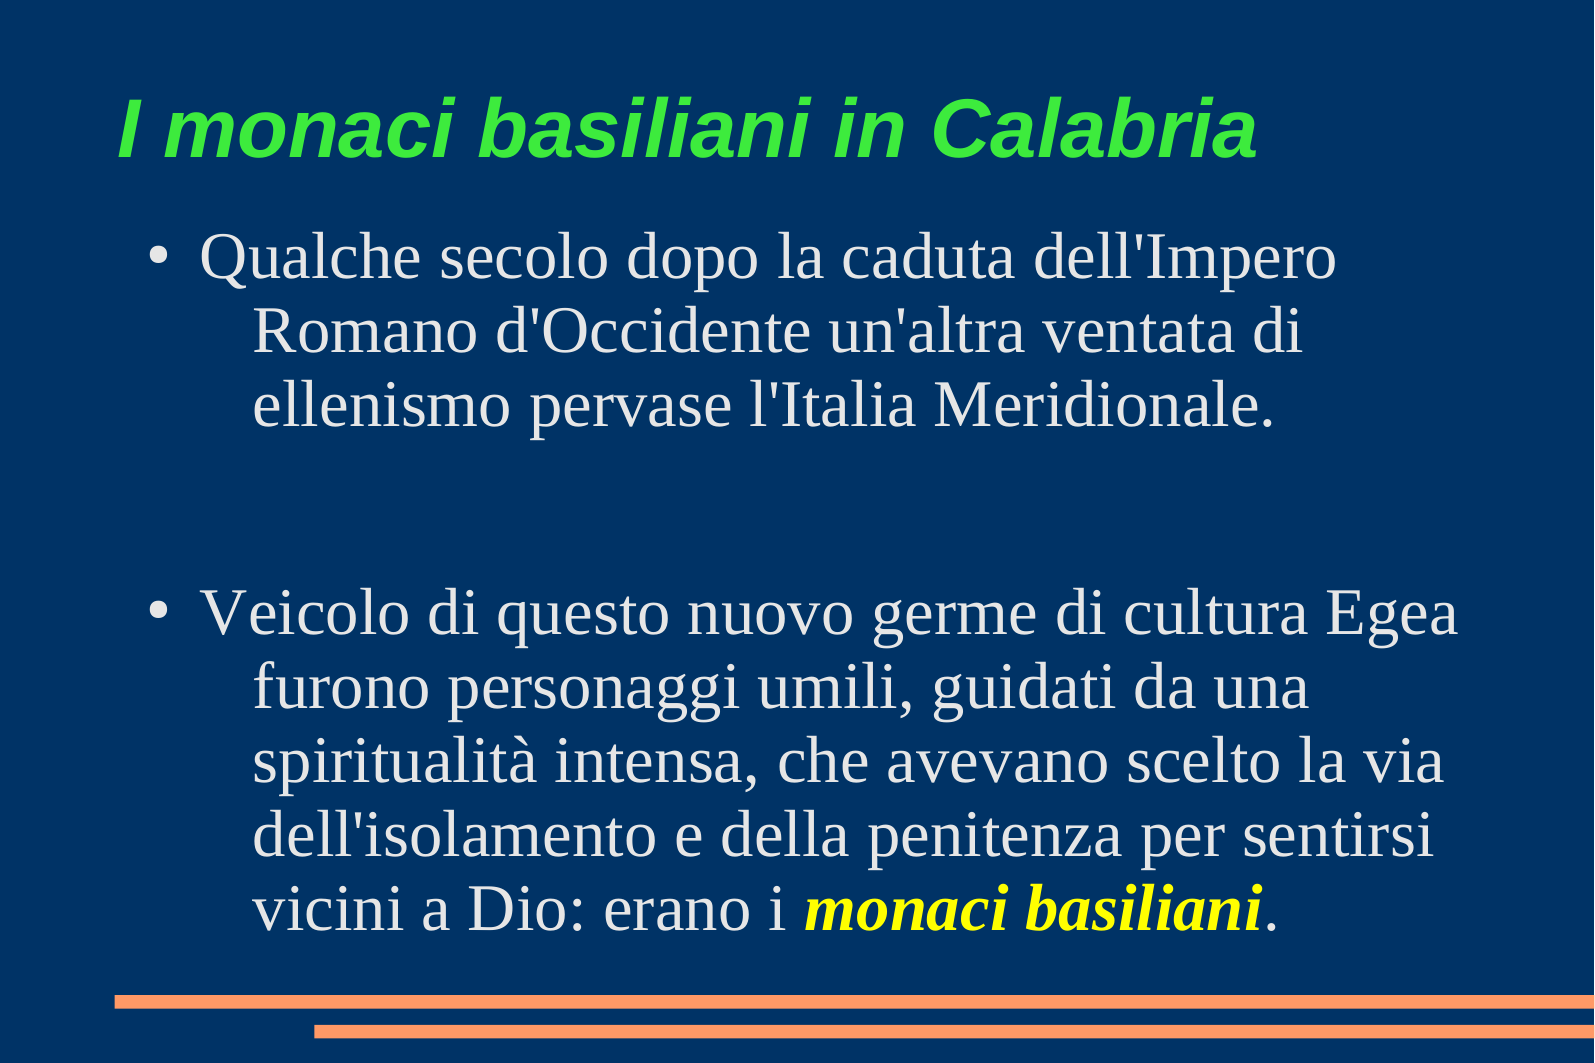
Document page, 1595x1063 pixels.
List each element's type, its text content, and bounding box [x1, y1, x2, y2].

list Qualche secolo dopo la caduta dell'Impero Romano d'Occidente un'altra ventata di ellenismo pervase l'Italia Meridionale. Veicolo di questo nuovo germe di cultura Egea furono personaggi umili, guidati da una spiritualità intensa, che avevano scelto la via dell'isolamento e della penitenza per sentirsi vicini a Dio: erano i monaci basiliani. [111, 219, 1499, 945]
title I monaci basiliani in Calabria [117, 39, 1479, 218]
